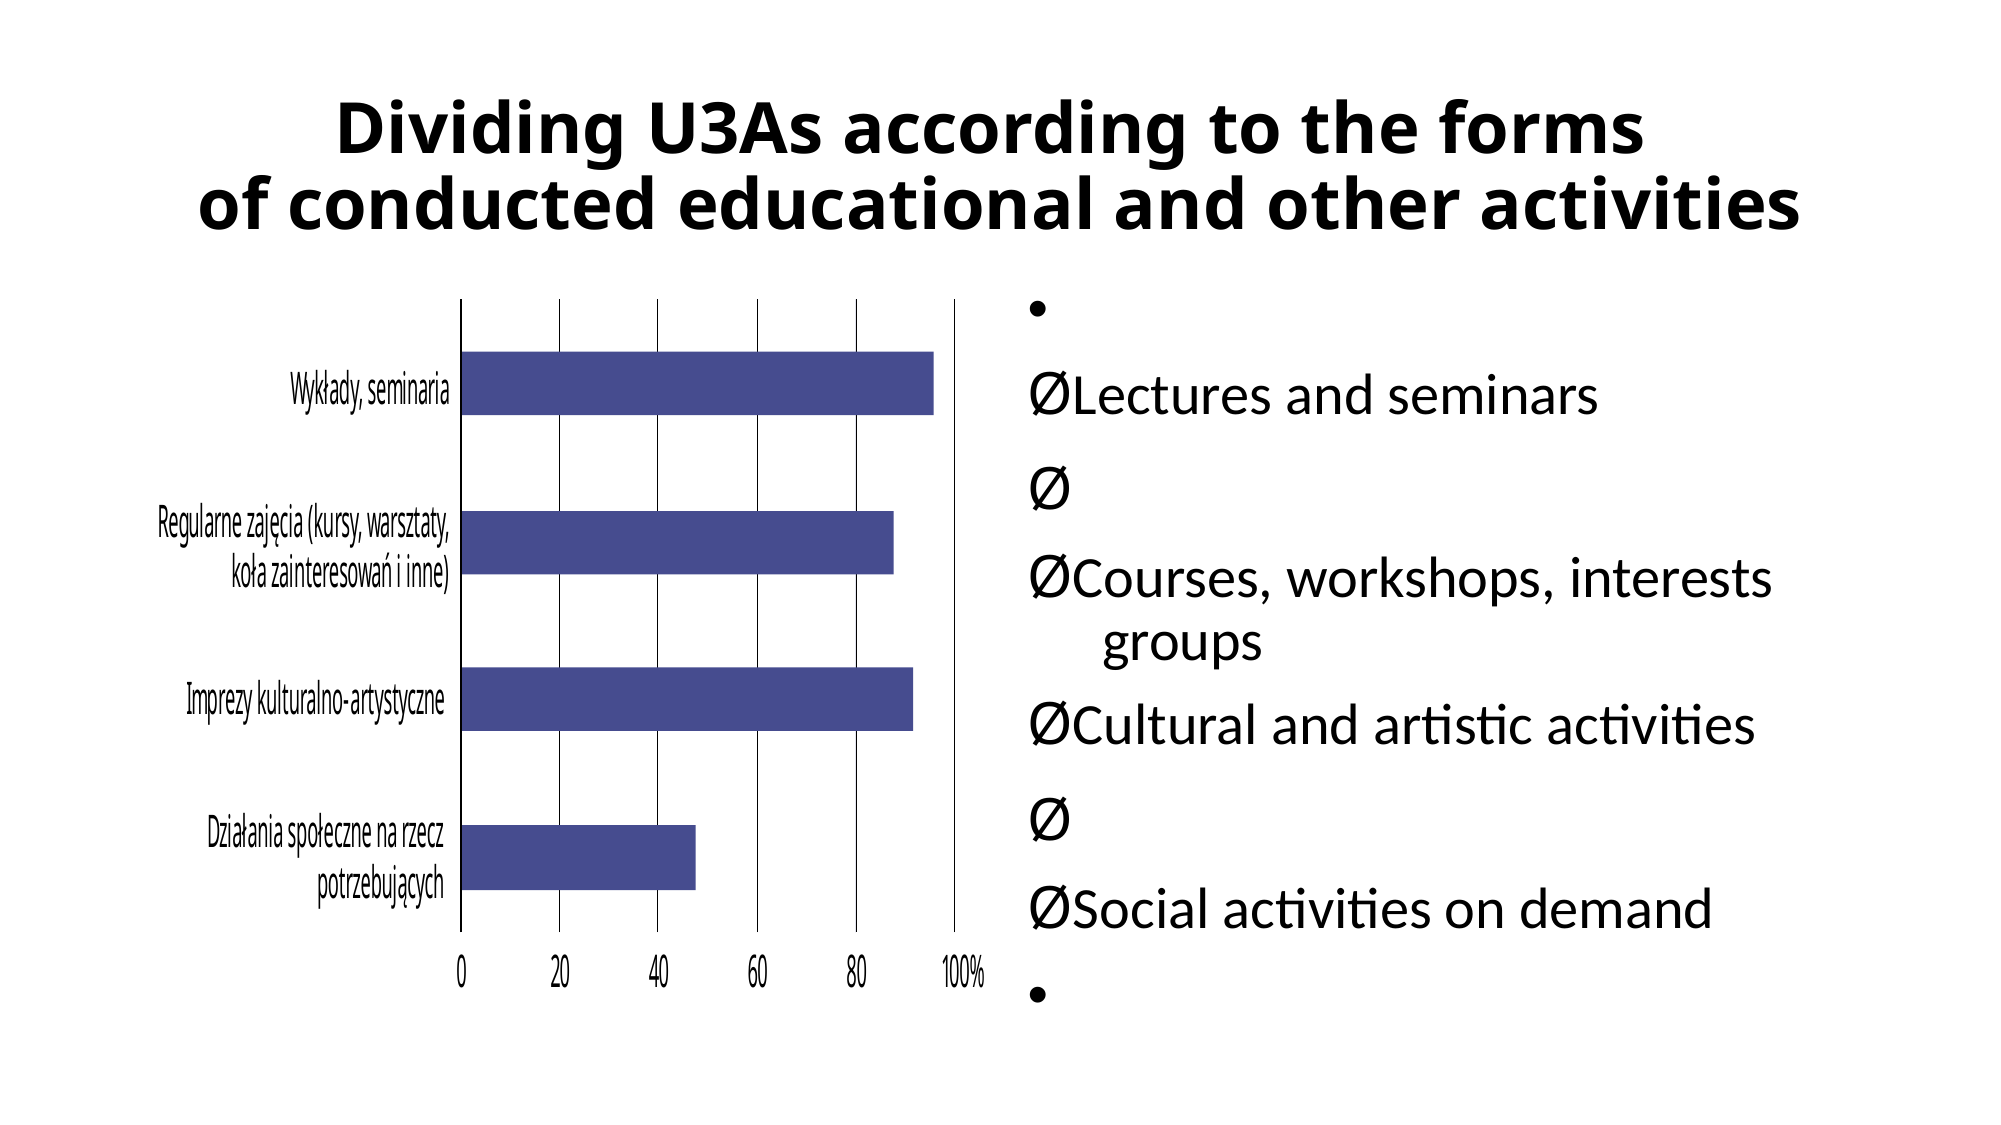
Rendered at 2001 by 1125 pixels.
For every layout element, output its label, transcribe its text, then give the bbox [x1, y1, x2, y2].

picture [137, 299, 988, 1002]
list Lectures and seminars Courses, workshops, interests groups Cultural and artistic activities Social activities on demand [1012, 265, 1863, 1002]
title Dividing U3As according to the forms of conducted educational and other activities [137, 59, 1863, 278]
